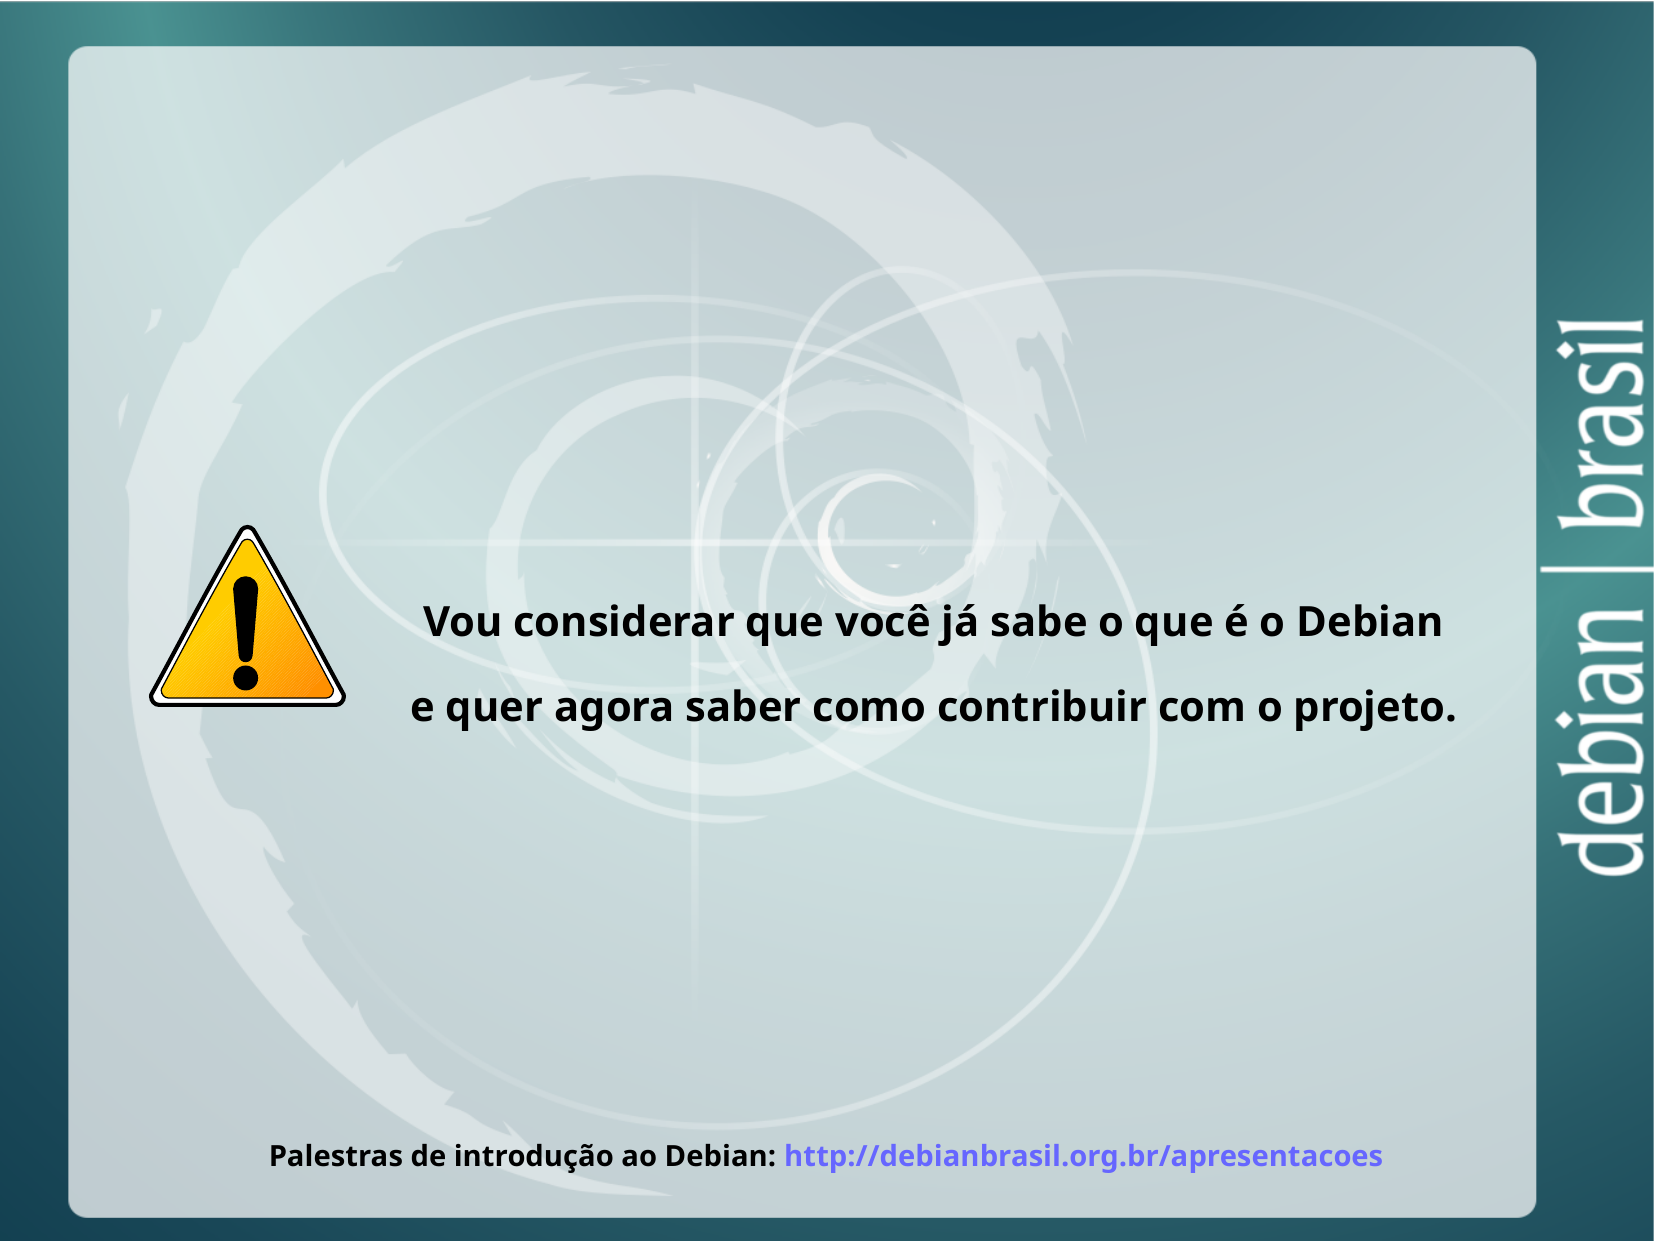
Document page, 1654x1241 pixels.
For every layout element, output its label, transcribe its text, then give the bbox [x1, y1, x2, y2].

text_box Vou considerar que você já sabe o que é o Debian e quer agora saber como contribuir com o projeto. [395, 555, 1472, 766]
text_box Palestras de introdução ao Debian: http://debianbrasil.org.br/apresentacoes [253, 1127, 1400, 1201]
picture [0, 0, 1654, 1241]
